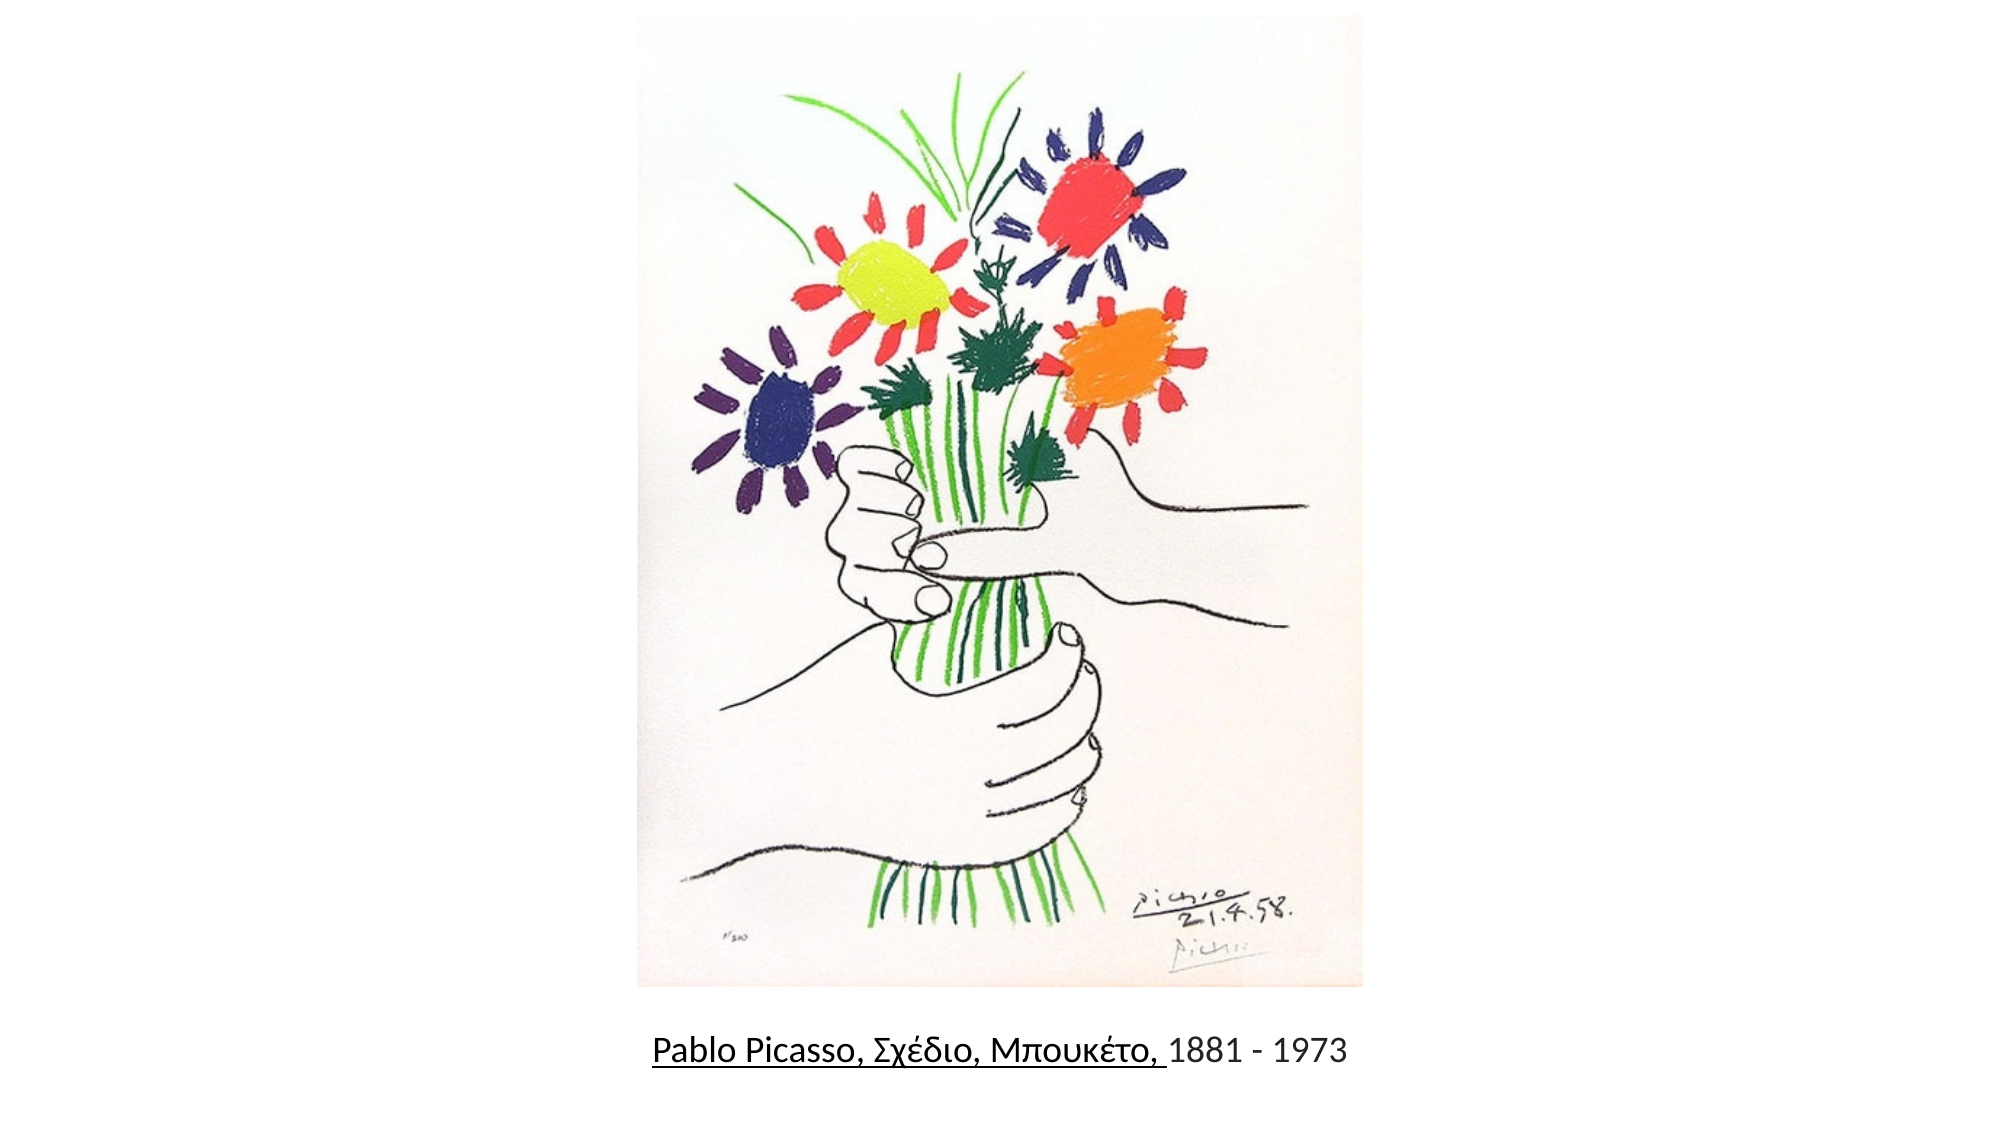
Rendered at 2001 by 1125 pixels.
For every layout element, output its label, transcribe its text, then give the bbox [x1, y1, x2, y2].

text_box Pablo Picasso, Σχέδιο, Μπουκέτο, 1881 - 1973 [637, 1018, 1383, 1078]
picture [637, 15, 1363, 987]
